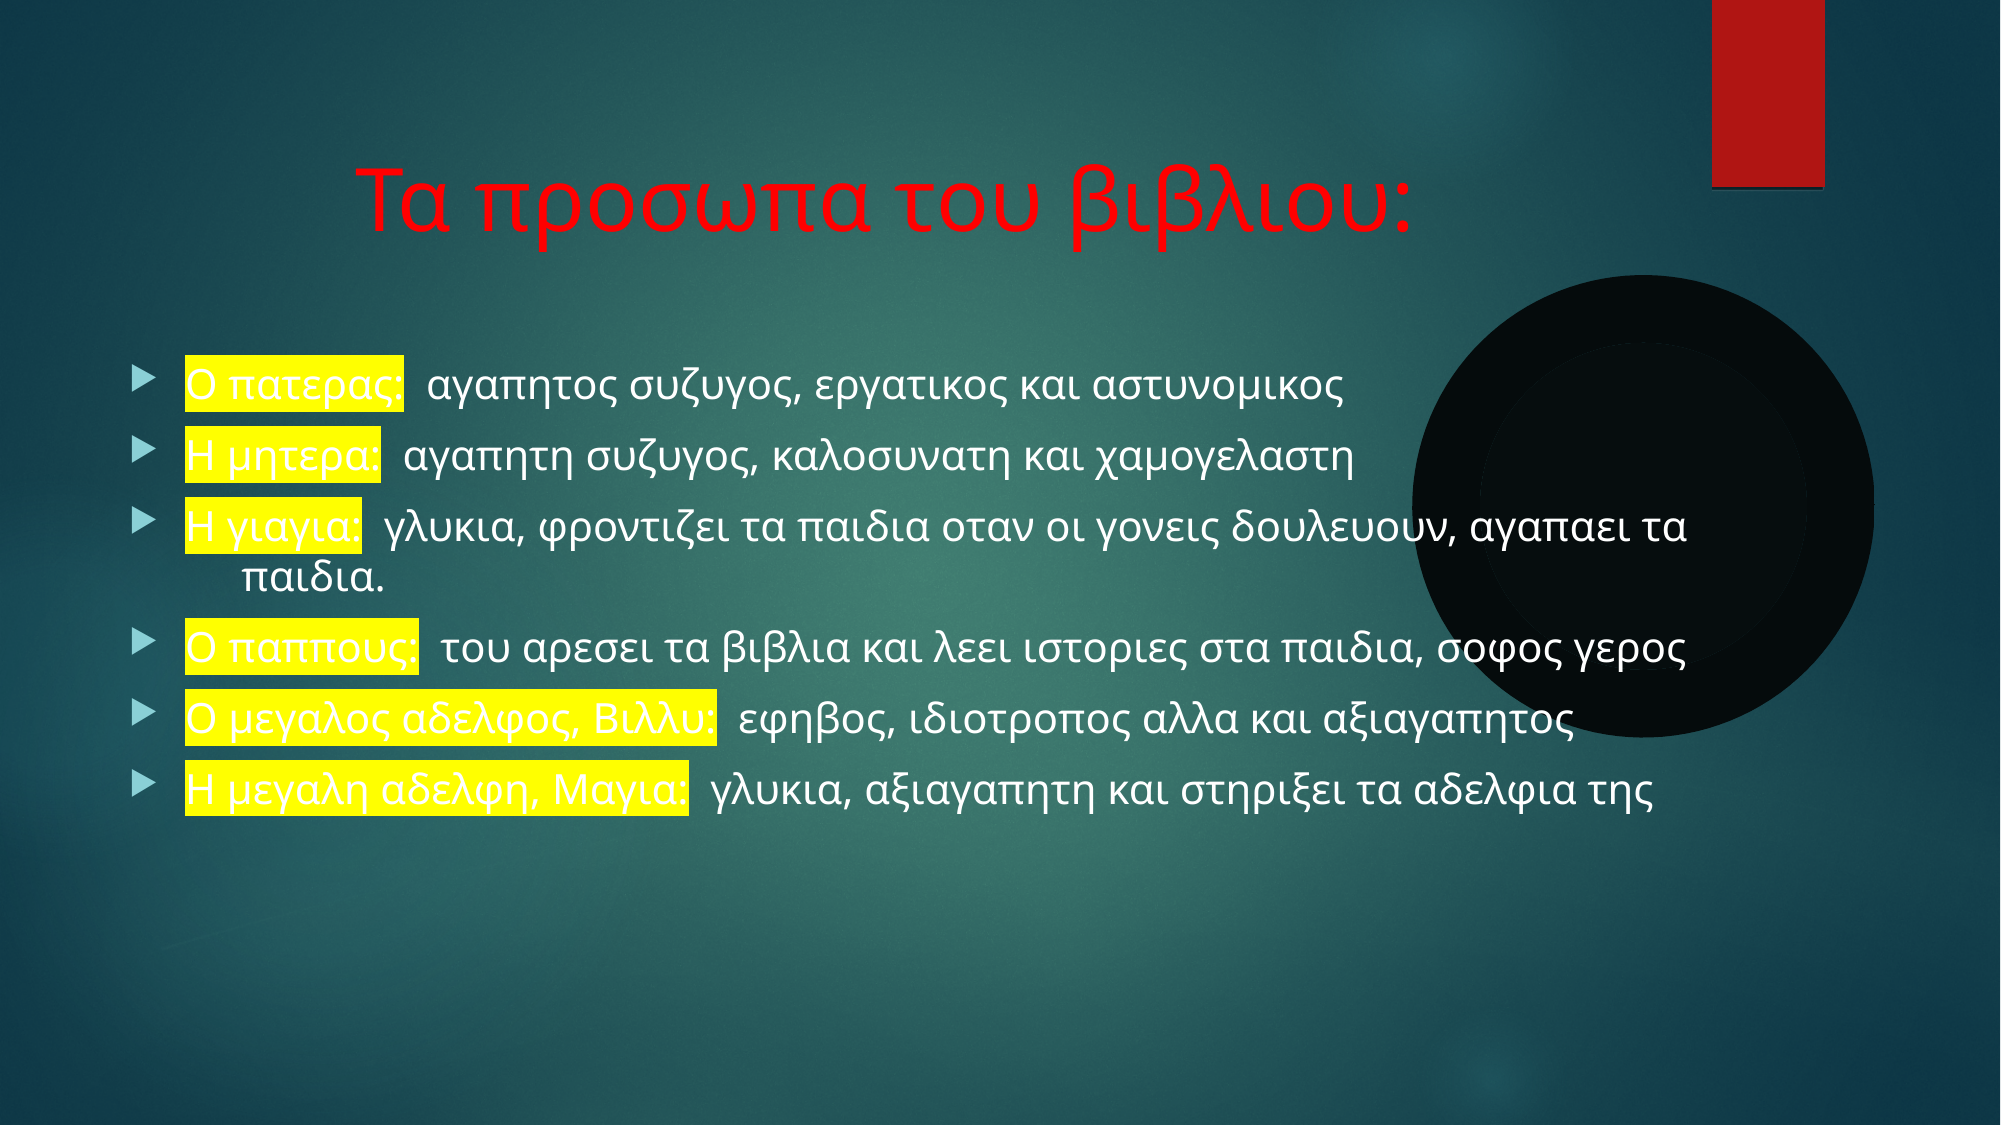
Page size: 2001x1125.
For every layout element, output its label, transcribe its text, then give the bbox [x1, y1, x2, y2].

title Τα προσωπα του βιβλιου: [113, 136, 1657, 350]
list Ο πατερας: αγαπητος συζυγος, εργατικος και αστυνομικος Η μητερα: αγαπητη συζυγος, καλοσυνατη και χαμογελαστη Η γιαγια: γλυκια, φροντιζει τα παιδια οταν οι γονεις δουλευουν, αγαπαει τα παιδια. Ο παππους: του αρεσει τα βιβλια και λεει ιστοριες στα παιδια, σοφος γερος Ο μεγαλος αδελφος, Βιλλυ: εφηβος, ιδιοτροπος αλλα και αξιαγαπητος Η μεγαλη αδελφη, Μαγια: γλυκια, αξιαγαπητη και στηριξει τα αδελφια της [113, 350, 1829, 823]
